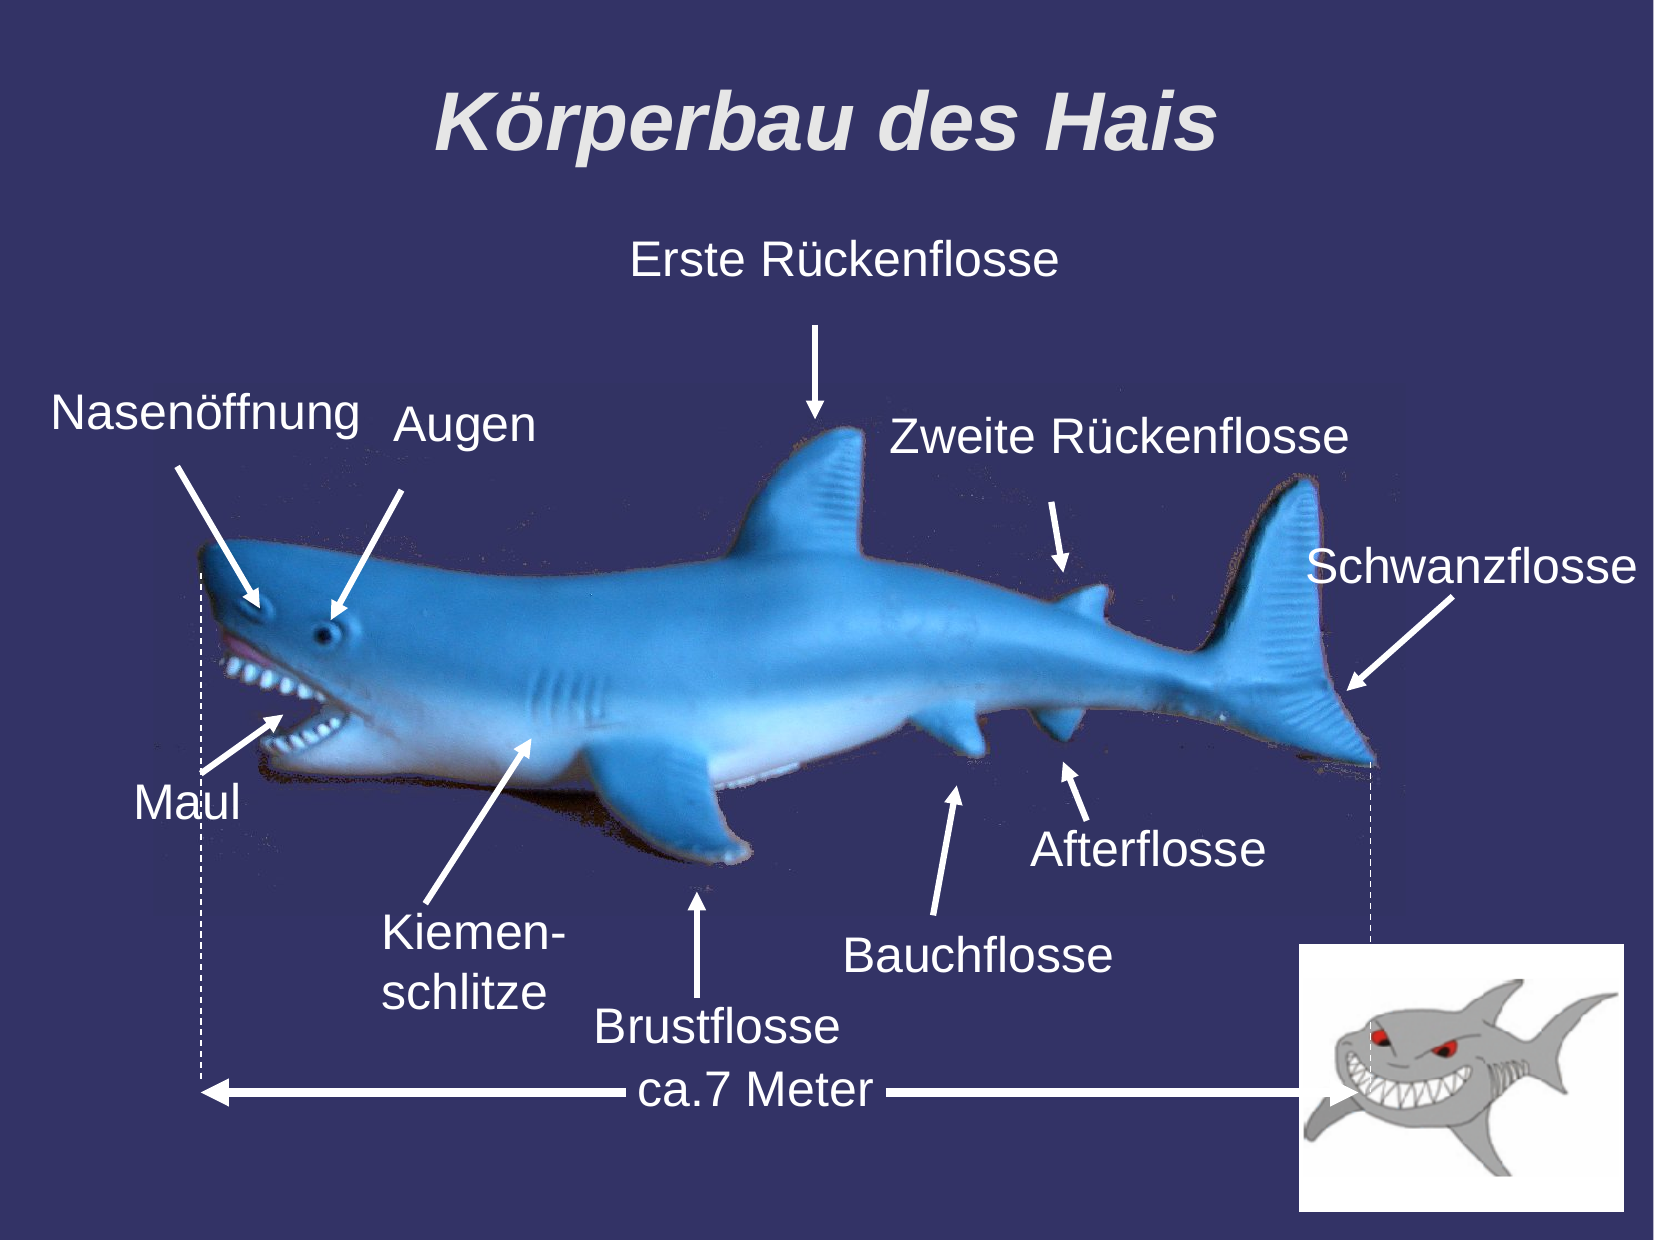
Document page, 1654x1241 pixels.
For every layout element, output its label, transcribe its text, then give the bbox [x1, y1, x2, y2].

text_box Afterflosse [1016, 809, 1283, 885]
text_box Kiemen- schlitze [366, 891, 583, 1028]
text_box Nasenöffnung [36, 371, 377, 448]
text_box Zweite Rückenflosse [874, 395, 1366, 471]
title Körperbau des Hais [121, 19, 1534, 227]
text_box Maul [118, 761, 257, 838]
text_box Brustflosse [578, 986, 856, 1062]
text_box ca.7 Meter [622, 1048, 889, 1124]
picture [1299, 944, 1624, 1212]
picture [153, 383, 1406, 916]
text_box Augen [378, 383, 553, 460]
text_box Bauchflosse [827, 915, 1130, 991]
text_box Schwanzflosse [1290, 525, 1653, 601]
text_box Erste Rückenflosse [614, 218, 1076, 294]
